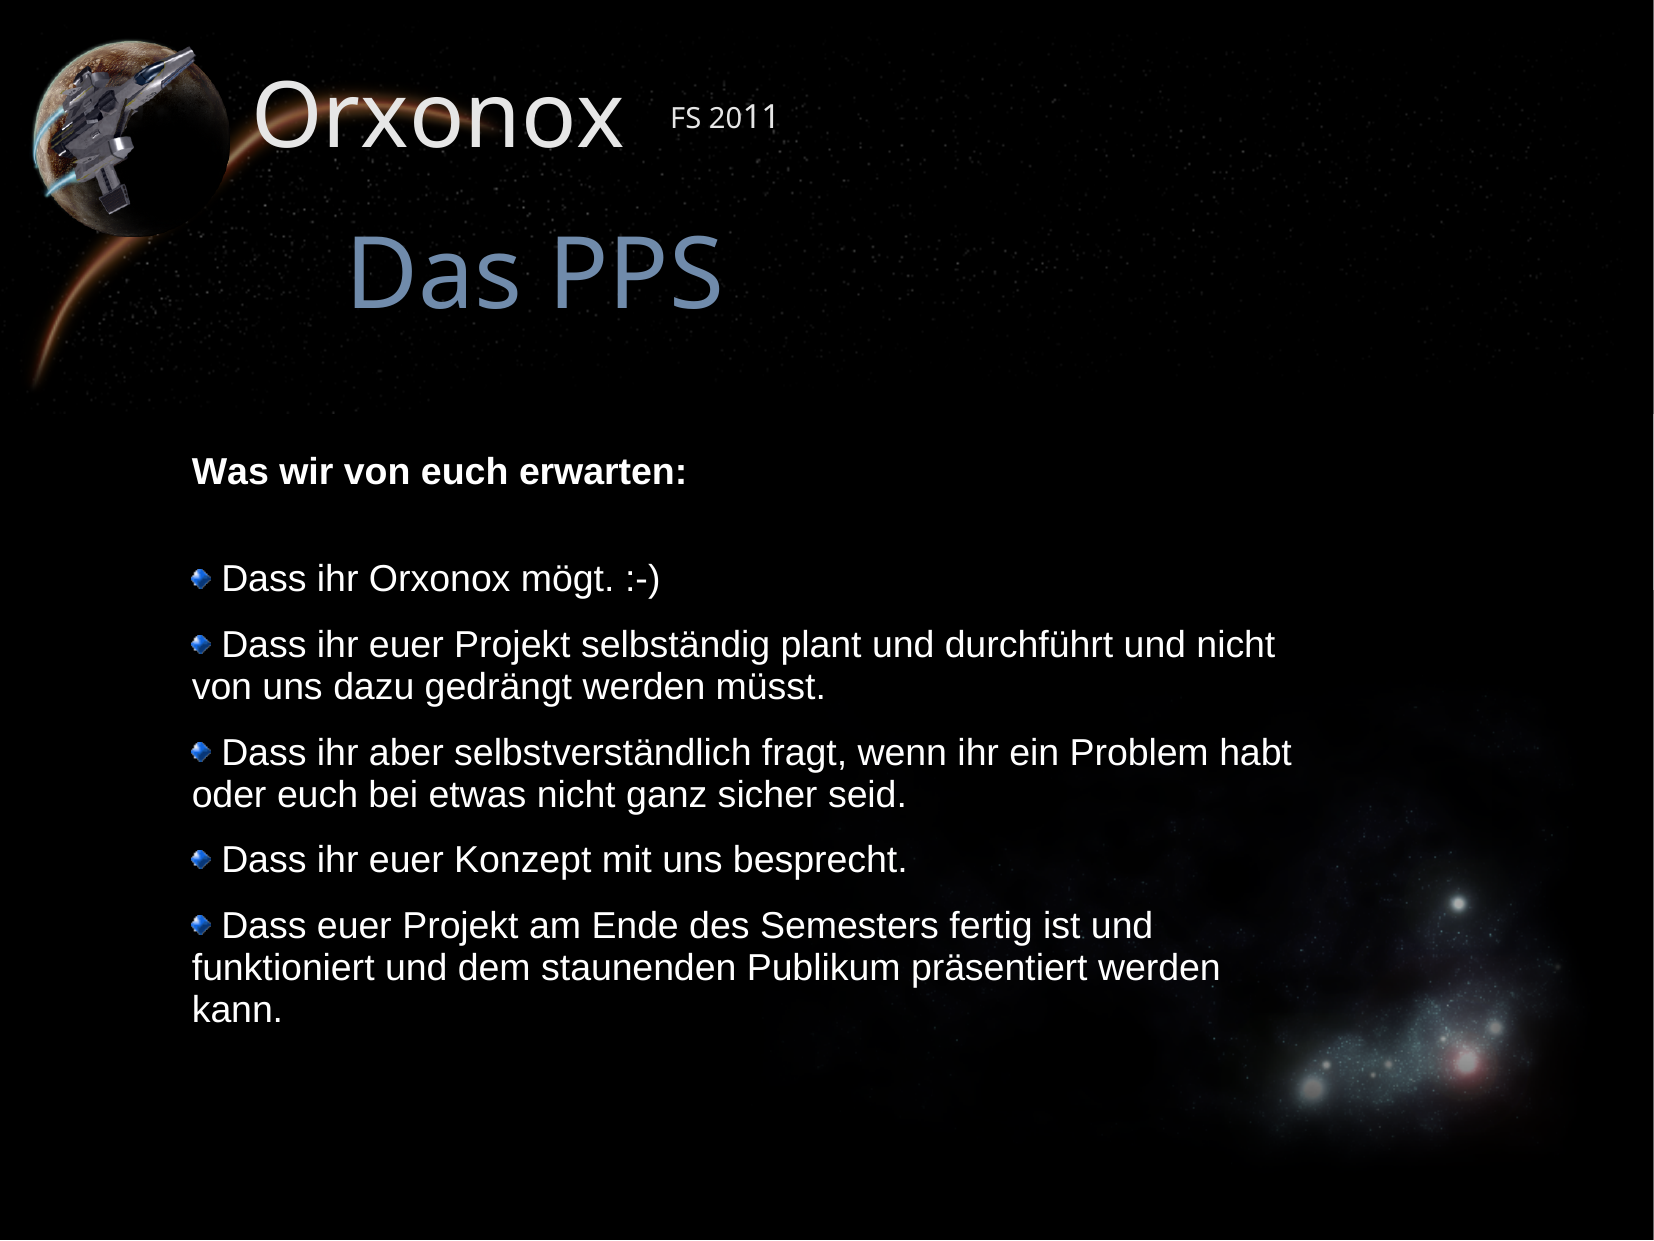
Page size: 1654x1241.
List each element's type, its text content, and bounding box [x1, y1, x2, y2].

picture [0, 0, 1654, 521]
text_box Das PPS [330, 194, 1306, 310]
picture [644, 590, 1654, 1240]
text_box Was wir von euch erwarten: Dass ihr Orxonox mögt. :-) Dass ihr euer Projekt selbständig plant und durchführt und nicht von uns dazu gedrängt werden müsst. Dass ihr aber selbstverständlich fragt, wenn ihr ein Problem habt oder euch bei etwas nicht ganz sicher seid. Dass ihr euer Konzept mit uns besprecht. Dass euer Projekt am Ende des Semesters fertig ist und funktioniert und dem staunenden Publikum präsentiert werden kann. [177, 442, 1329, 1038]
